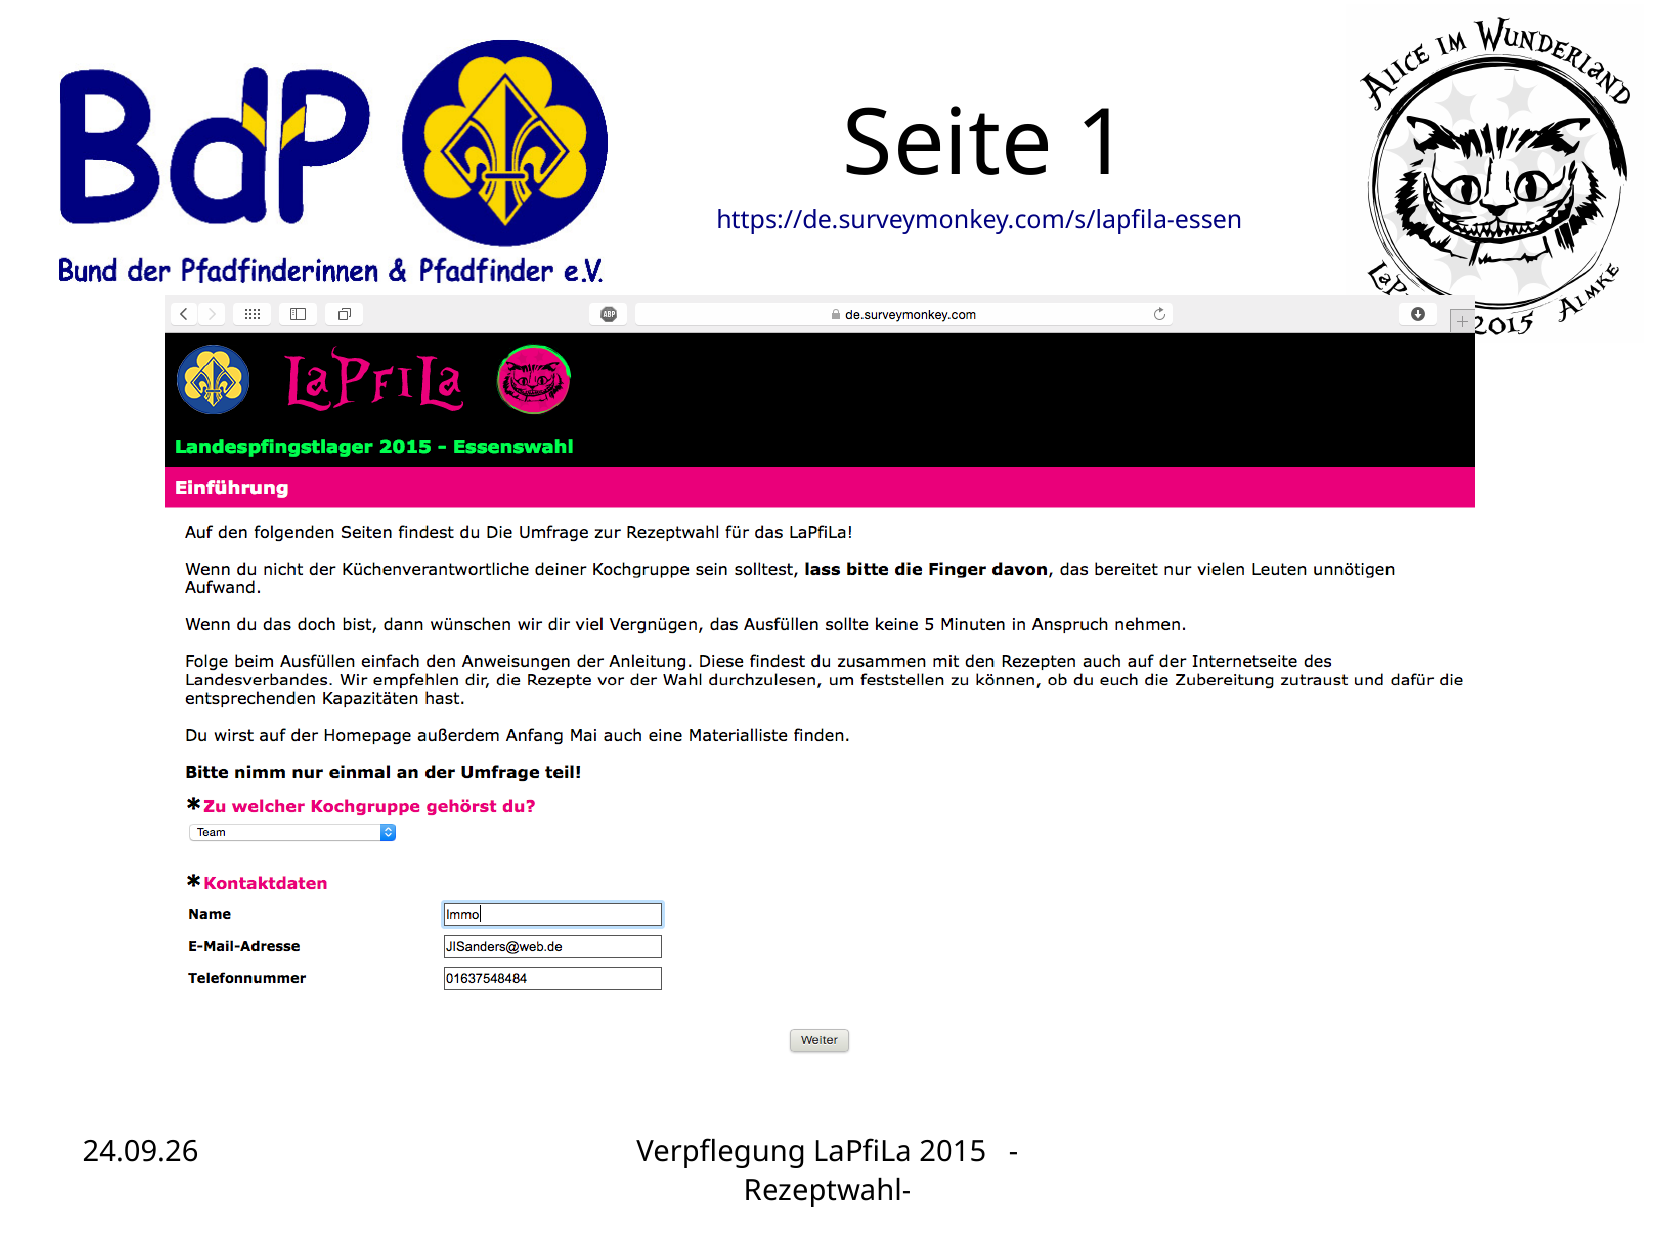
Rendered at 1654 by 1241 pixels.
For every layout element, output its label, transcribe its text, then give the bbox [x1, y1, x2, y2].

picture [165, 4, 1644, 1074]
picture [59, 39, 609, 284]
title Seite 1 https://de.surveymonkey.com/s/lapfila-essen [484, 52, 1489, 260]
